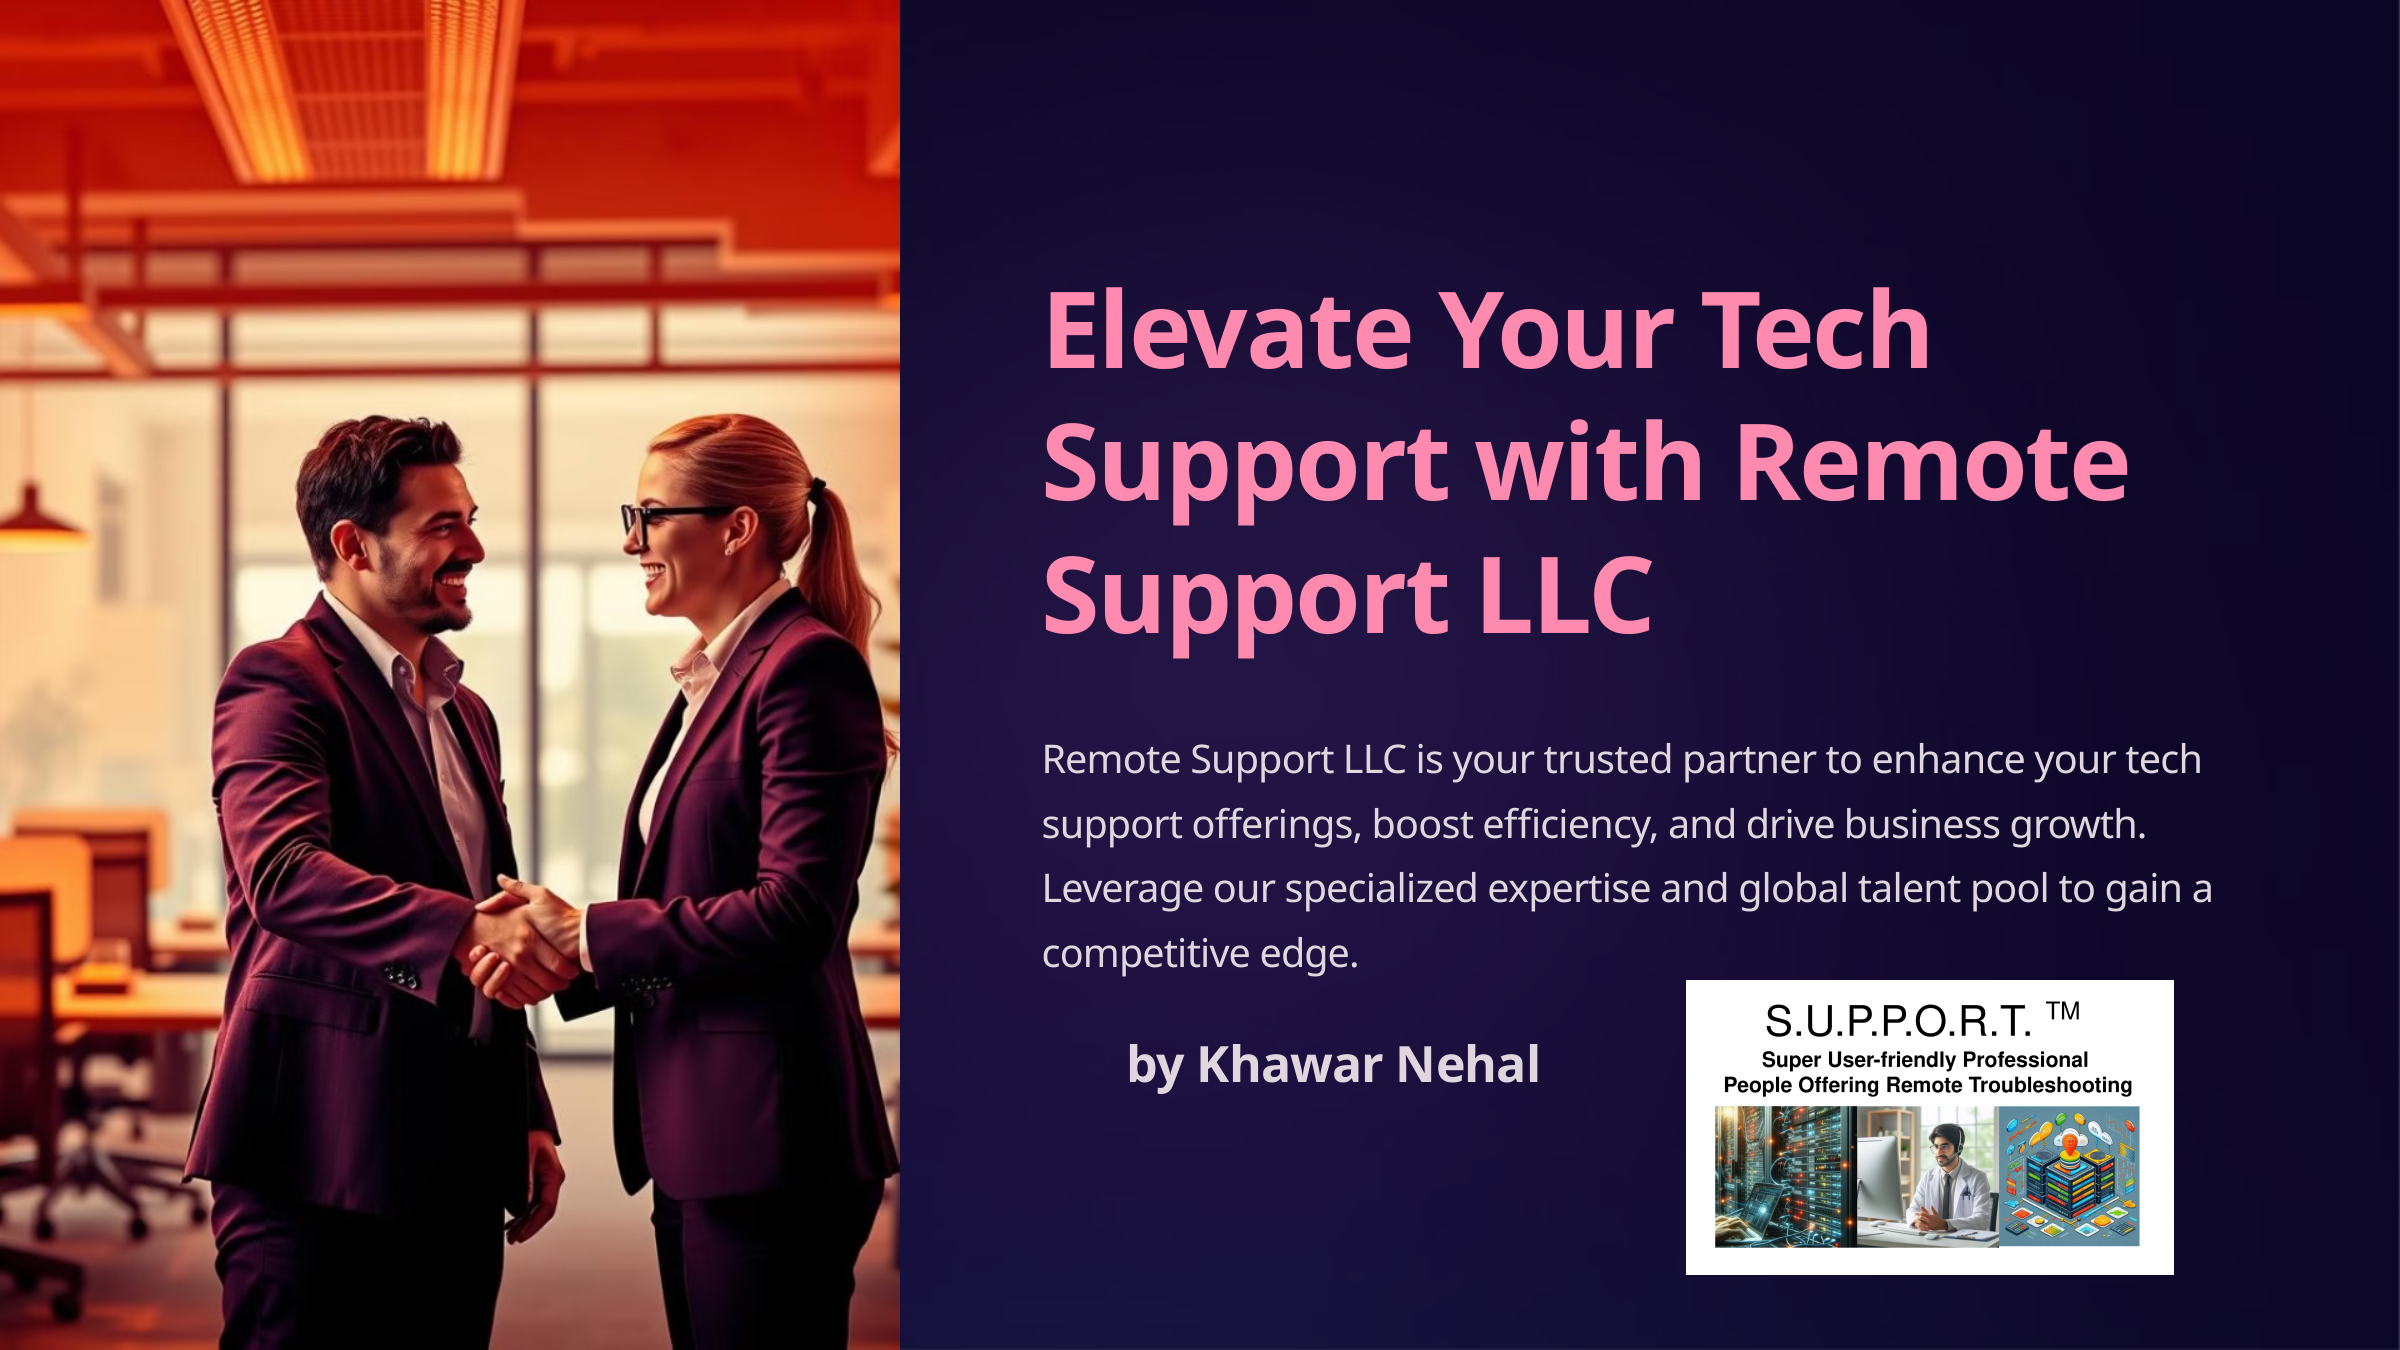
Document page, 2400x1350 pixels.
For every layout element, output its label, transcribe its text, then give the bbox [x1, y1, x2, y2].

picture [1686, 980, 2174, 1276]
text_box Remote Support LLC is your trusted partner to enhance your tech support offerings, boost efficiency, and drive business growth. Leverage our specialized expertise and global talent pool to gain a competitive edge. [1041, 716, 2259, 977]
picture [0, 0, 900, 1350]
text_box by Khawar Nehal [1126, 1021, 1534, 1093]
text_box Elevate Your Tech Support with Remote Support LLC [1041, 257, 2259, 656]
